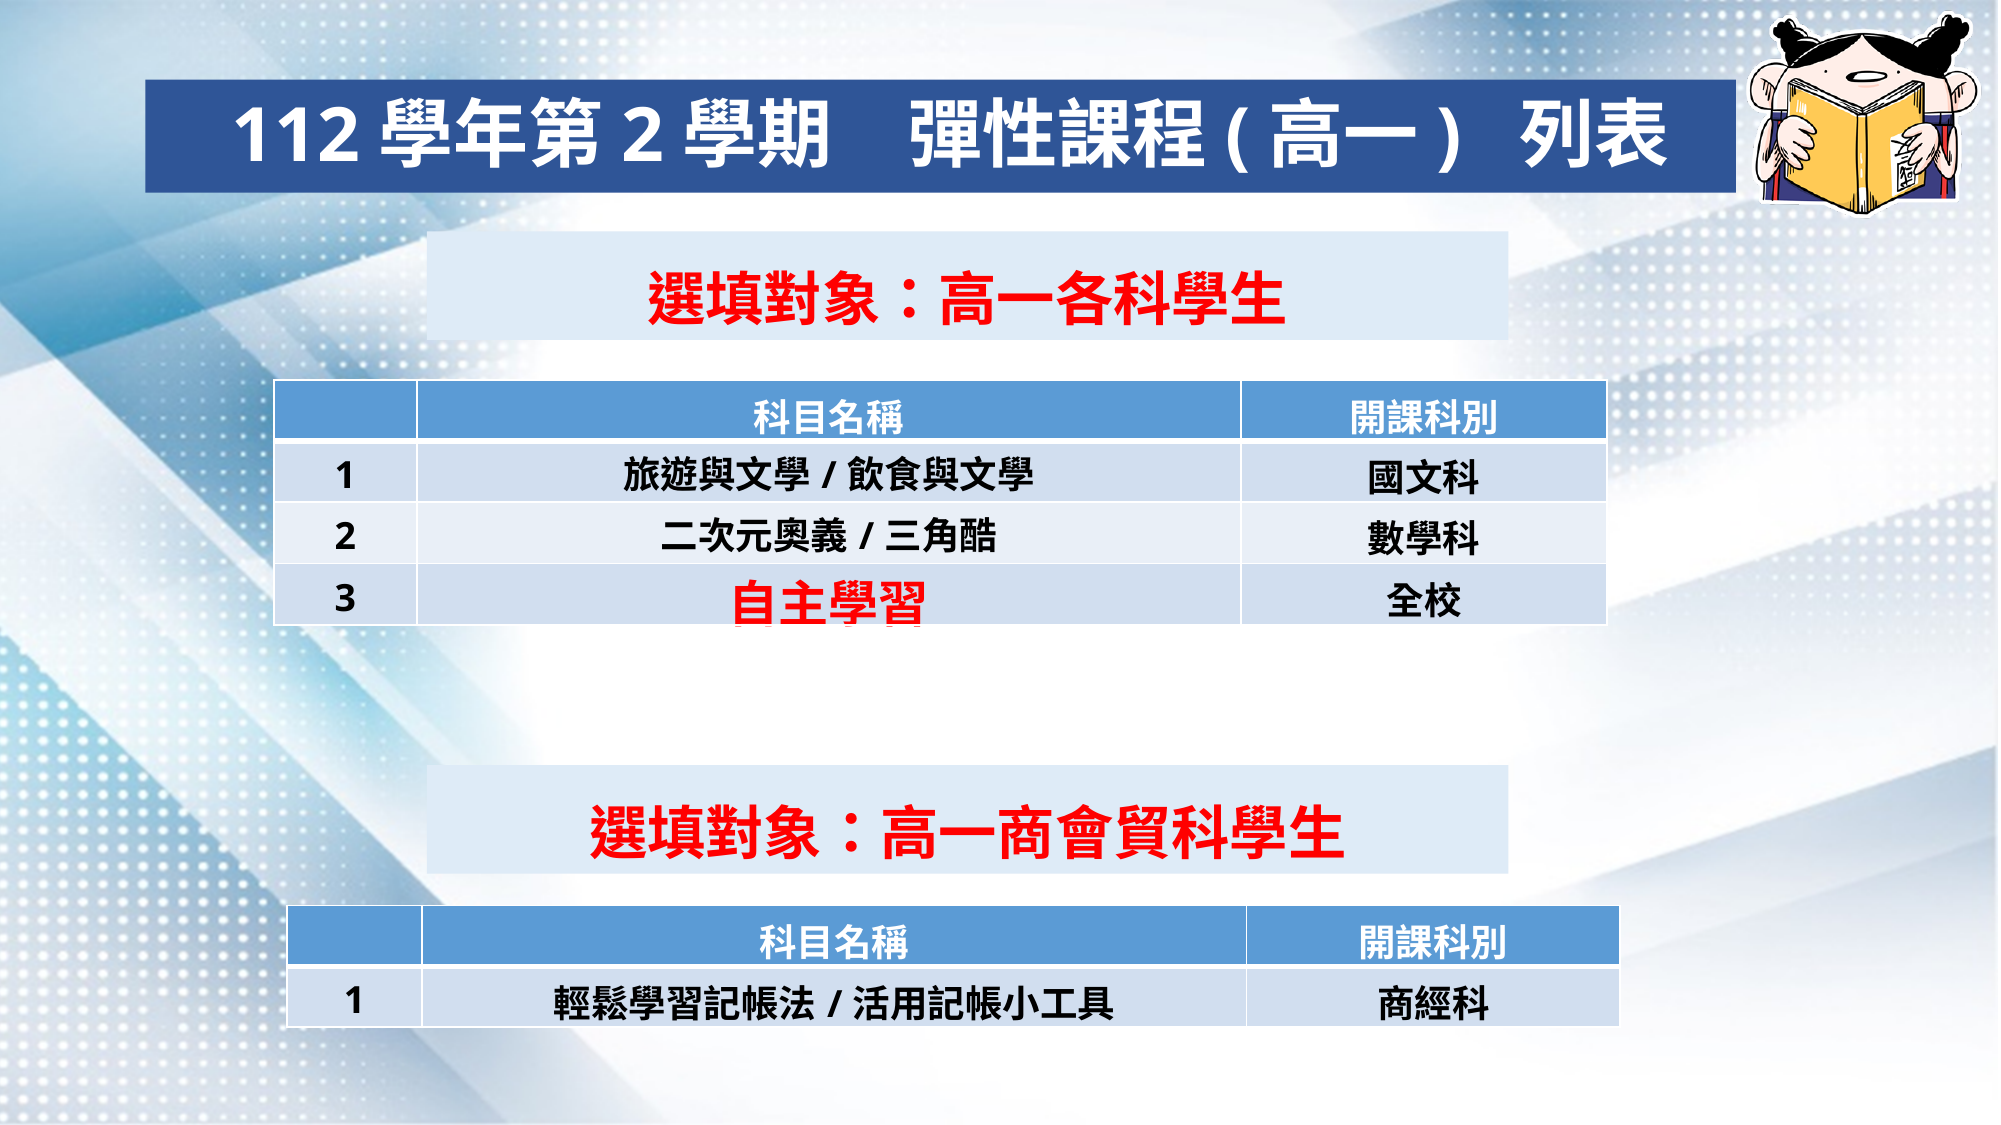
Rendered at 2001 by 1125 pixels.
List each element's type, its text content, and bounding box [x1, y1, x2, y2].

text_box 選填對象：高一商會貿科學生 [426, 765, 1509, 874]
table_cell 自主學習 [741, 613, 765, 618]
table_cell 自主學習 [418, 564, 1240, 624]
table_cell 國文科 [1242, 444, 1606, 501]
table_cell 旅遊與文學/飲食與文學 [418, 444, 1240, 501]
table_header 科目名稱 [418, 381, 1240, 438]
text_box 選填對象：高一各科學生 [426, 231, 1509, 340]
table_cell 商經科 [1247, 969, 1619, 1026]
table_cell 自主學習 [741, 602, 765, 608]
table_cell 全校 [1242, 564, 1606, 624]
table_cell 1 [275, 444, 416, 501]
table_header 開課科別 [1242, 381, 1606, 438]
table_cell 1 [288, 969, 421, 1026]
table_cell 3 [275, 564, 416, 624]
table_cell 數學科 [1242, 503, 1606, 563]
table_cell 二次元奧義/三角酷 [418, 503, 1240, 563]
picture [0, 0, 1998, 1125]
table_cell 自主學習 [741, 592, 765, 597]
table_header [275, 381, 416, 438]
table_header [288, 906, 421, 964]
table_header 科目名稱 [423, 906, 1246, 964]
table_cell 2 [275, 503, 416, 563]
table_cell 輕鬆學習記帳法/活用記帳小工具 [423, 969, 1246, 1026]
table_header 開課科別 [1247, 906, 1619, 964]
text_box 112學年第2學期 彈性課程(高一) 列表 [145, 79, 1727, 193]
